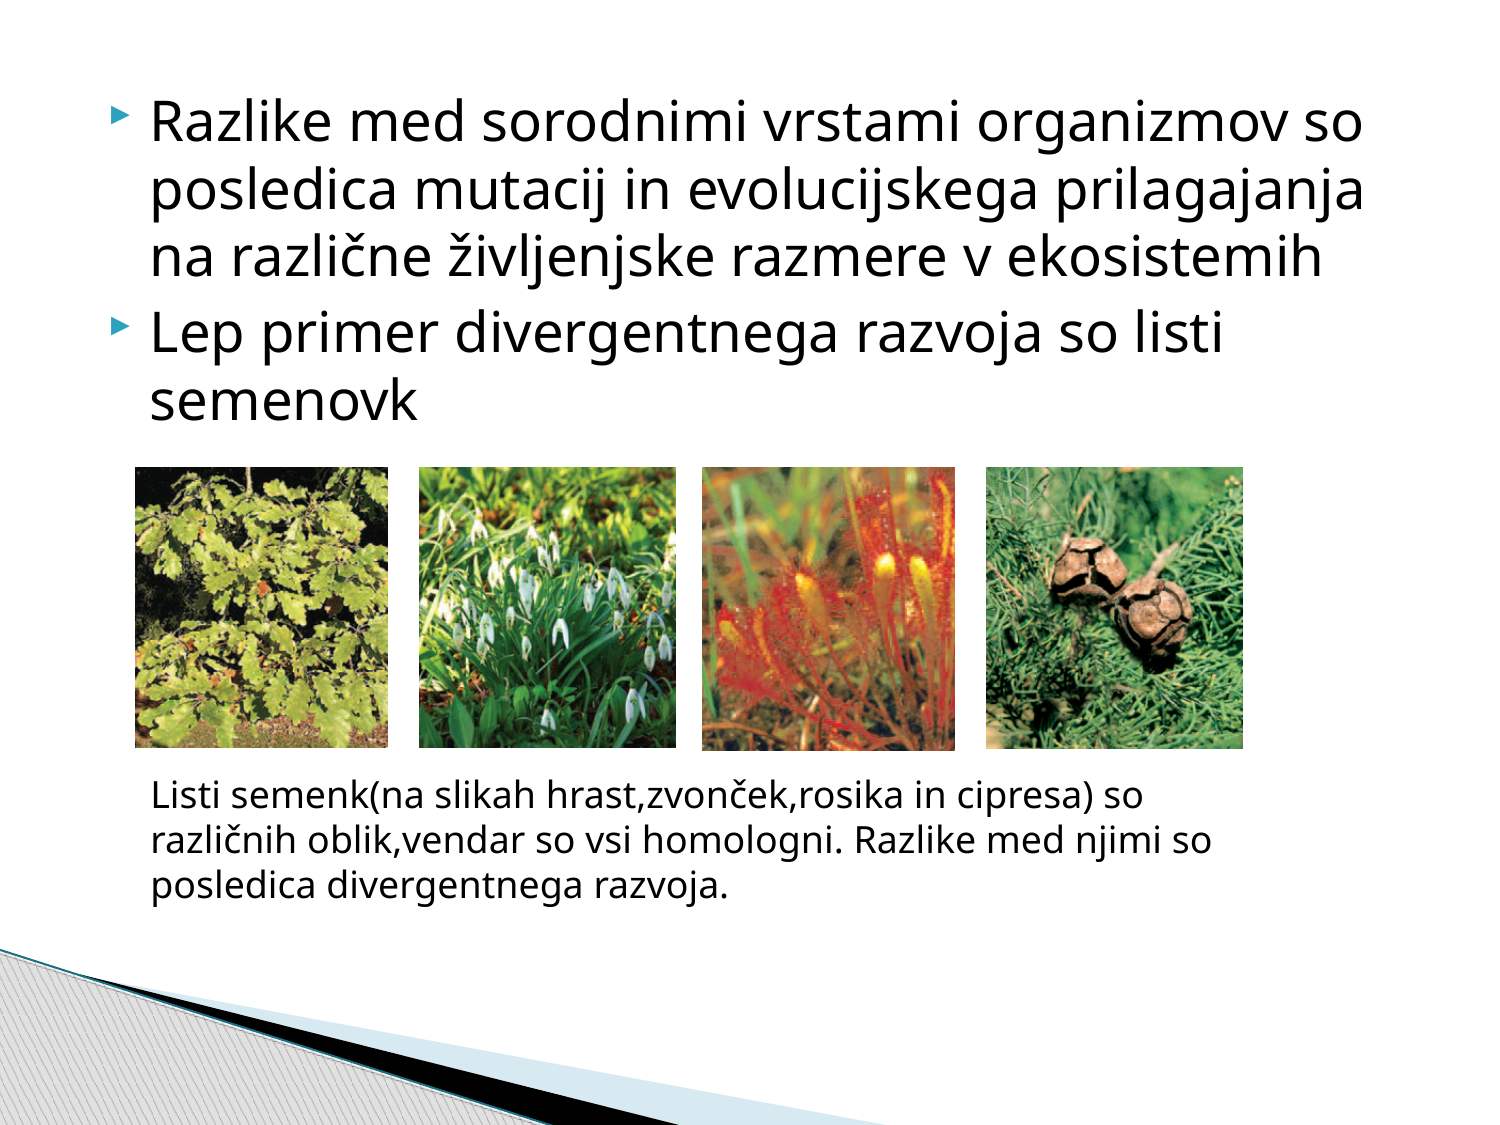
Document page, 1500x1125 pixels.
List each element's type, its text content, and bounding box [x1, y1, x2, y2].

list Razlike med sorodnimi vrstami organizmov so posledica mutacij in evolucijskega prilagajanja na različne življenjske razmere v ekosistemih Lep primer divergentnega razvoja so listi semenovk [75, 78, 1425, 965]
text_box Listi semenk(na slikah hrast,zvonček,rosika in cipresa) so različnih oblik,vendar so vsi homologni. Razlike med njimi so posledica divergentnega razvoja. [135, 763, 1247, 914]
picture [419, 467, 676, 748]
picture [135, 467, 388, 748]
picture [986, 467, 1243, 749]
picture [702, 467, 955, 751]
